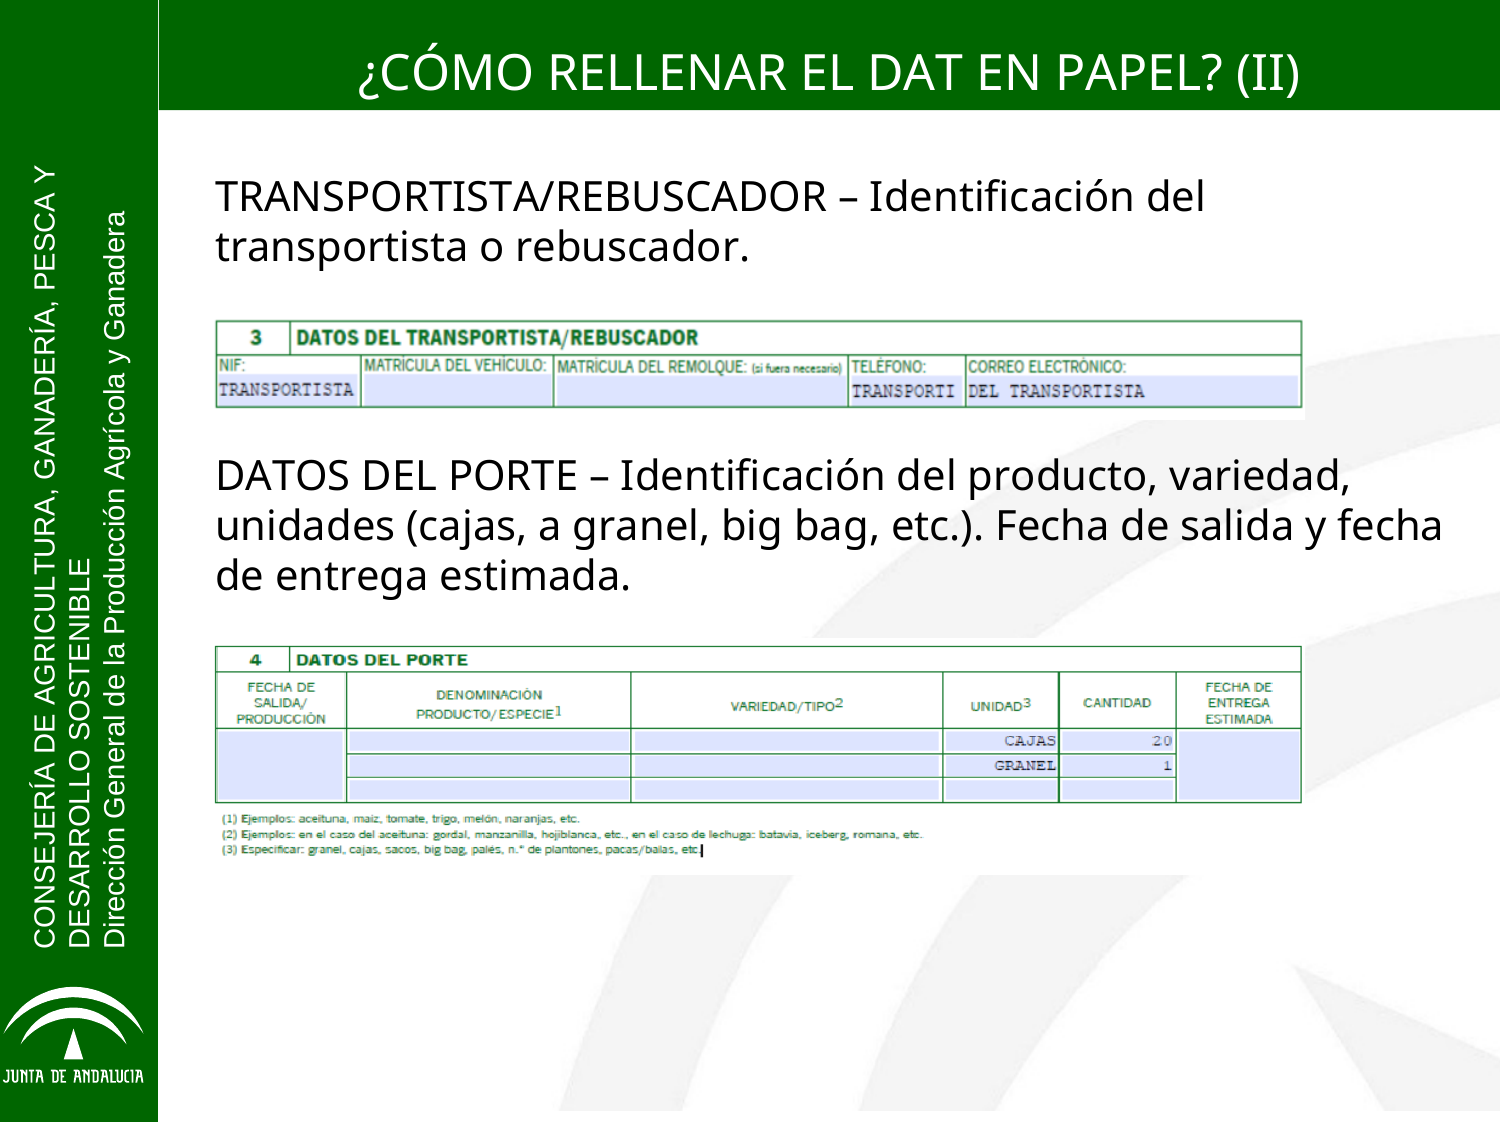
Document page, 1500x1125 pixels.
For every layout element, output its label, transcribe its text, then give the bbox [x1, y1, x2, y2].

text_box ¿CÓMO RELLENAR EL DAT EN PAPEL? (II) [158, 0, 1500, 111]
picture [200, 186, 1500, 1111]
text_box DATOS DEL PORTE – Identificación del producto, variedad, unidades (cajas, a granel, big bag, etc.). Fecha de salida y fecha de entrega estimada. [200, 440, 1476, 702]
text_box TRANSPORTISTA/REBUSCADOR – Identificación del transportista o rebuscador. [200, 161, 1476, 373]
